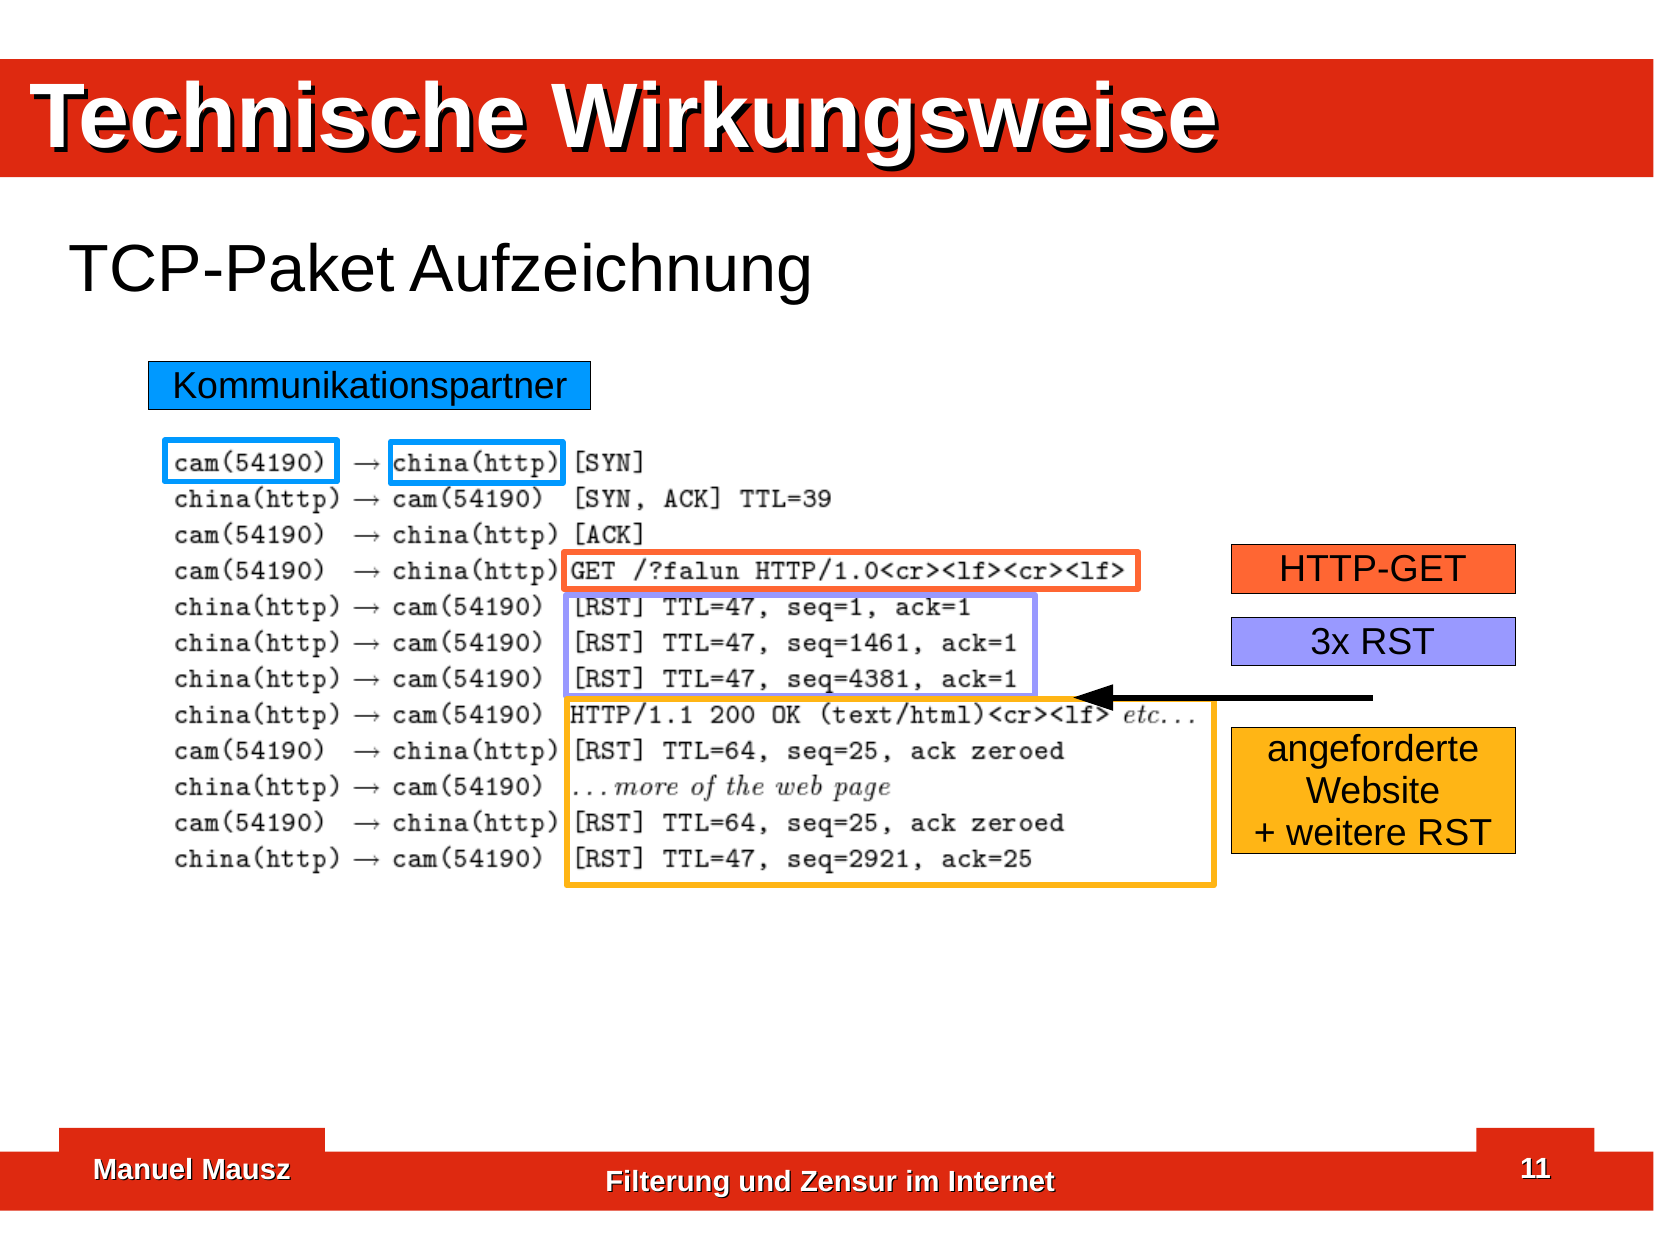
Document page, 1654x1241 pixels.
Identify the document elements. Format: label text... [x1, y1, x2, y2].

text_box HTTP-GET [1231, 544, 1516, 594]
picture [168, 443, 334, 479]
picture [567, 555, 1135, 586]
picture [163, 440, 1211, 886]
text_box Kommunikationspartner [148, 361, 591, 410]
picture [570, 702, 1211, 882]
title Technische Wirkungsweise [29, 64, 1625, 168]
text_box 3x RST [1231, 617, 1516, 666]
picture [393, 445, 560, 480]
text_box angeforderte Website + weitere RST [1231, 727, 1516, 854]
list TCP-Paket Aufzeichnung [68, 231, 1558, 1036]
picture [569, 598, 1032, 693]
